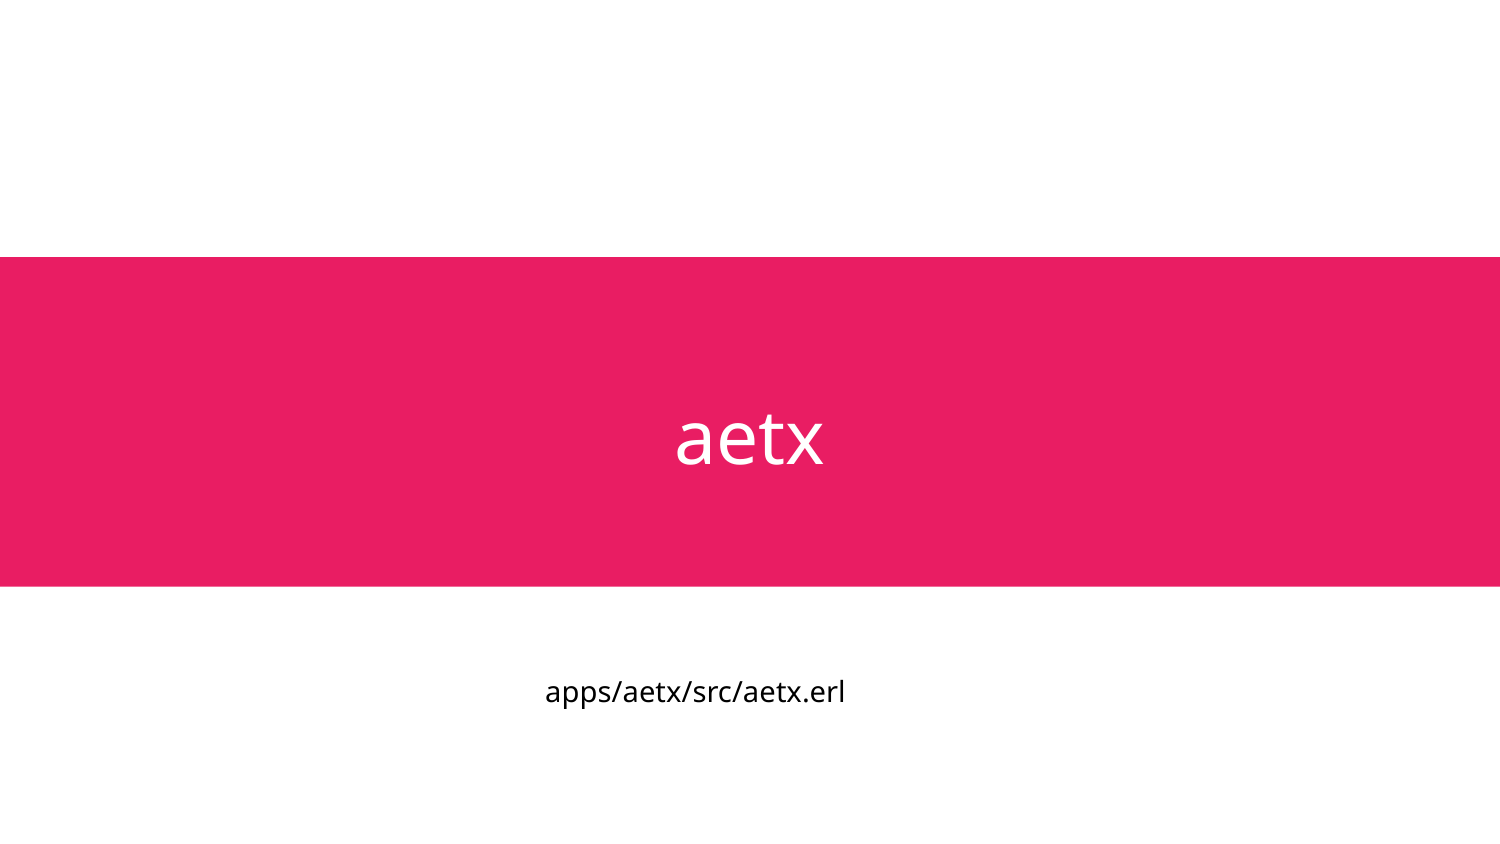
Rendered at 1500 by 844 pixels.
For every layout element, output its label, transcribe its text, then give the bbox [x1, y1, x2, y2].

text_box apps/aetx/src/aetx.erl [530, 658, 970, 736]
title aetx [70, 309, 1430, 559]
